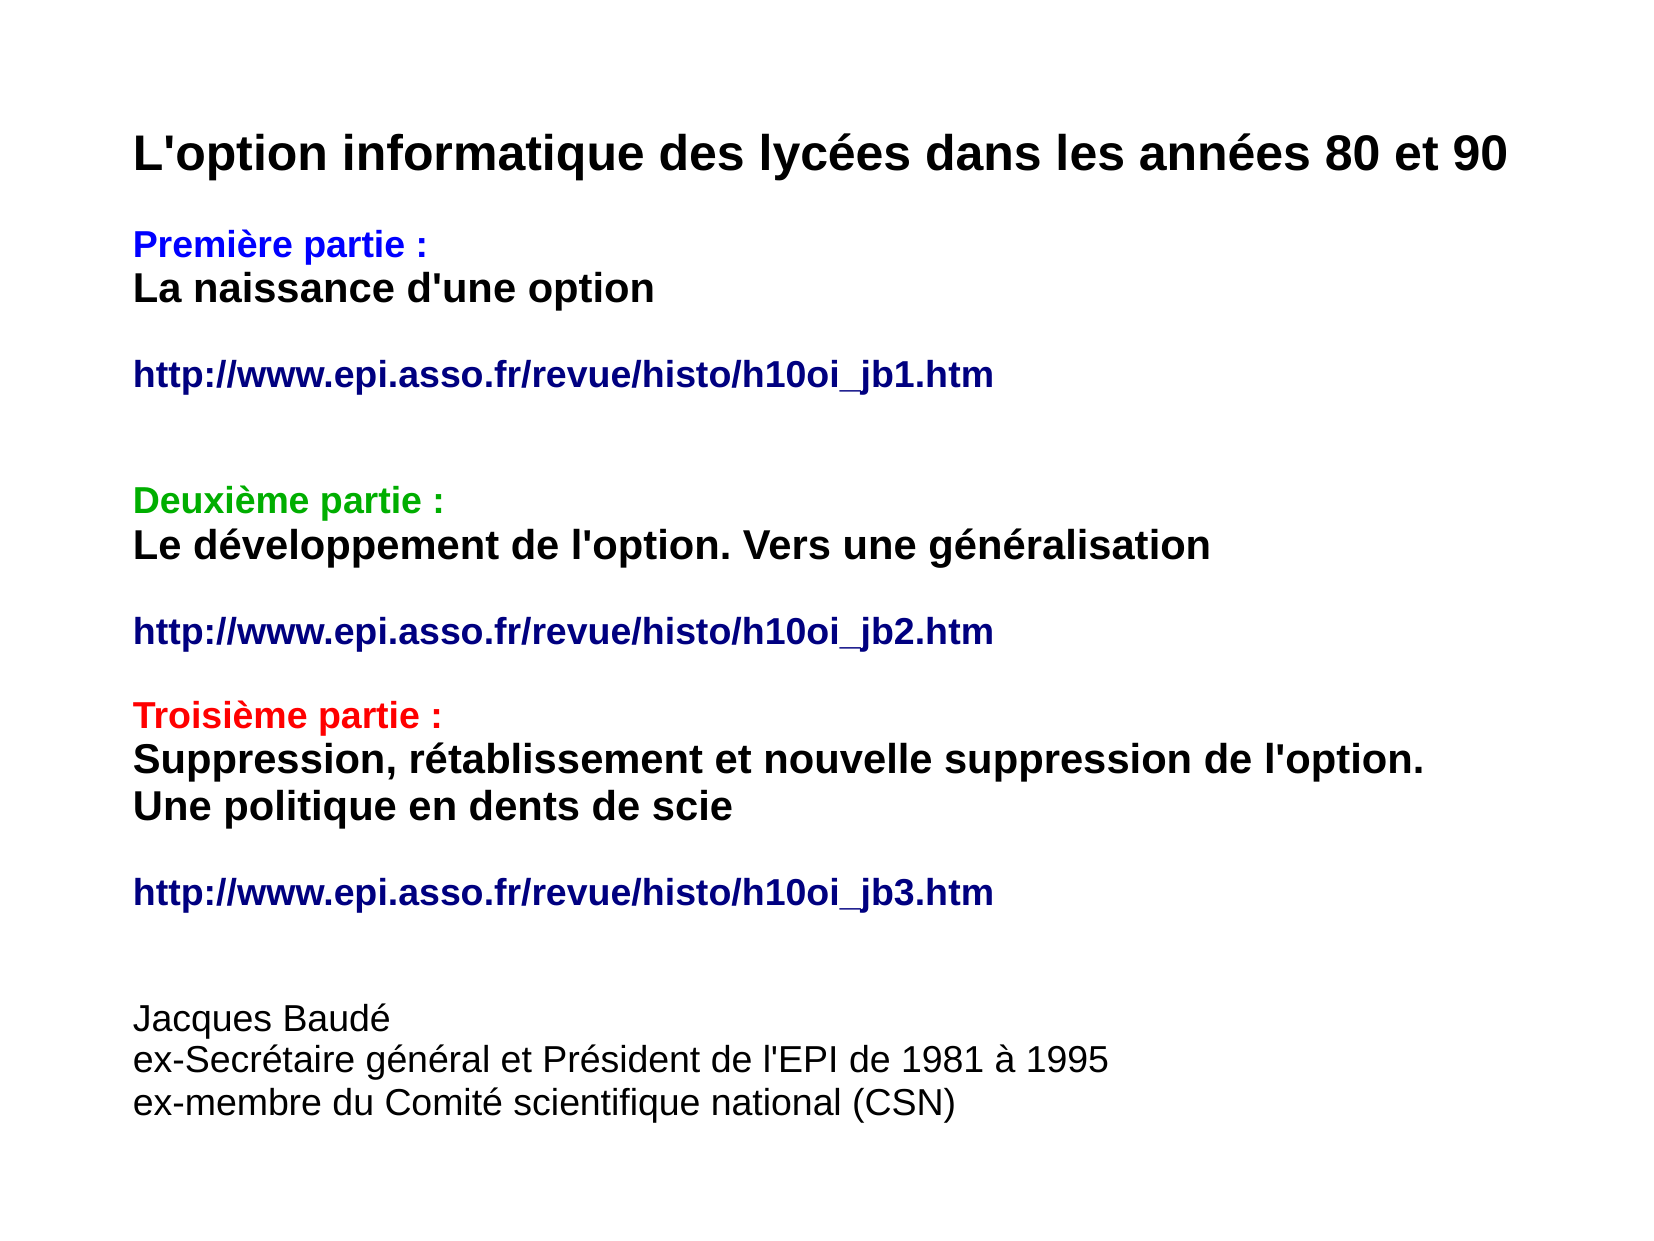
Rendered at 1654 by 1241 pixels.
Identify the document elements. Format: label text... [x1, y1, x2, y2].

text_box L'option informatique des lycées dans les années 80 et 90 Première partie : La naissance d'une option http://www.epi.asso.fr/revue/histo/h10oi_jb1.htm Deuxième partie : Le développement de l'option. Vers une généralisation http://www.epi.asso.fr/revue/histo/h10oi_jb2.htm Troisième partie : Suppression, rétablissement et nouvelle suppression de l'option. Une politique en dents de scie http://www.epi.asso.fr/revue/histo/h10oi_jb3.htm Jacques Baudé ex-Secrétaire général et Président de l'EPI de 1981 à 1995 ex-membre du Comité scientifique national (CSN) [118, 118, 1565, 1211]
